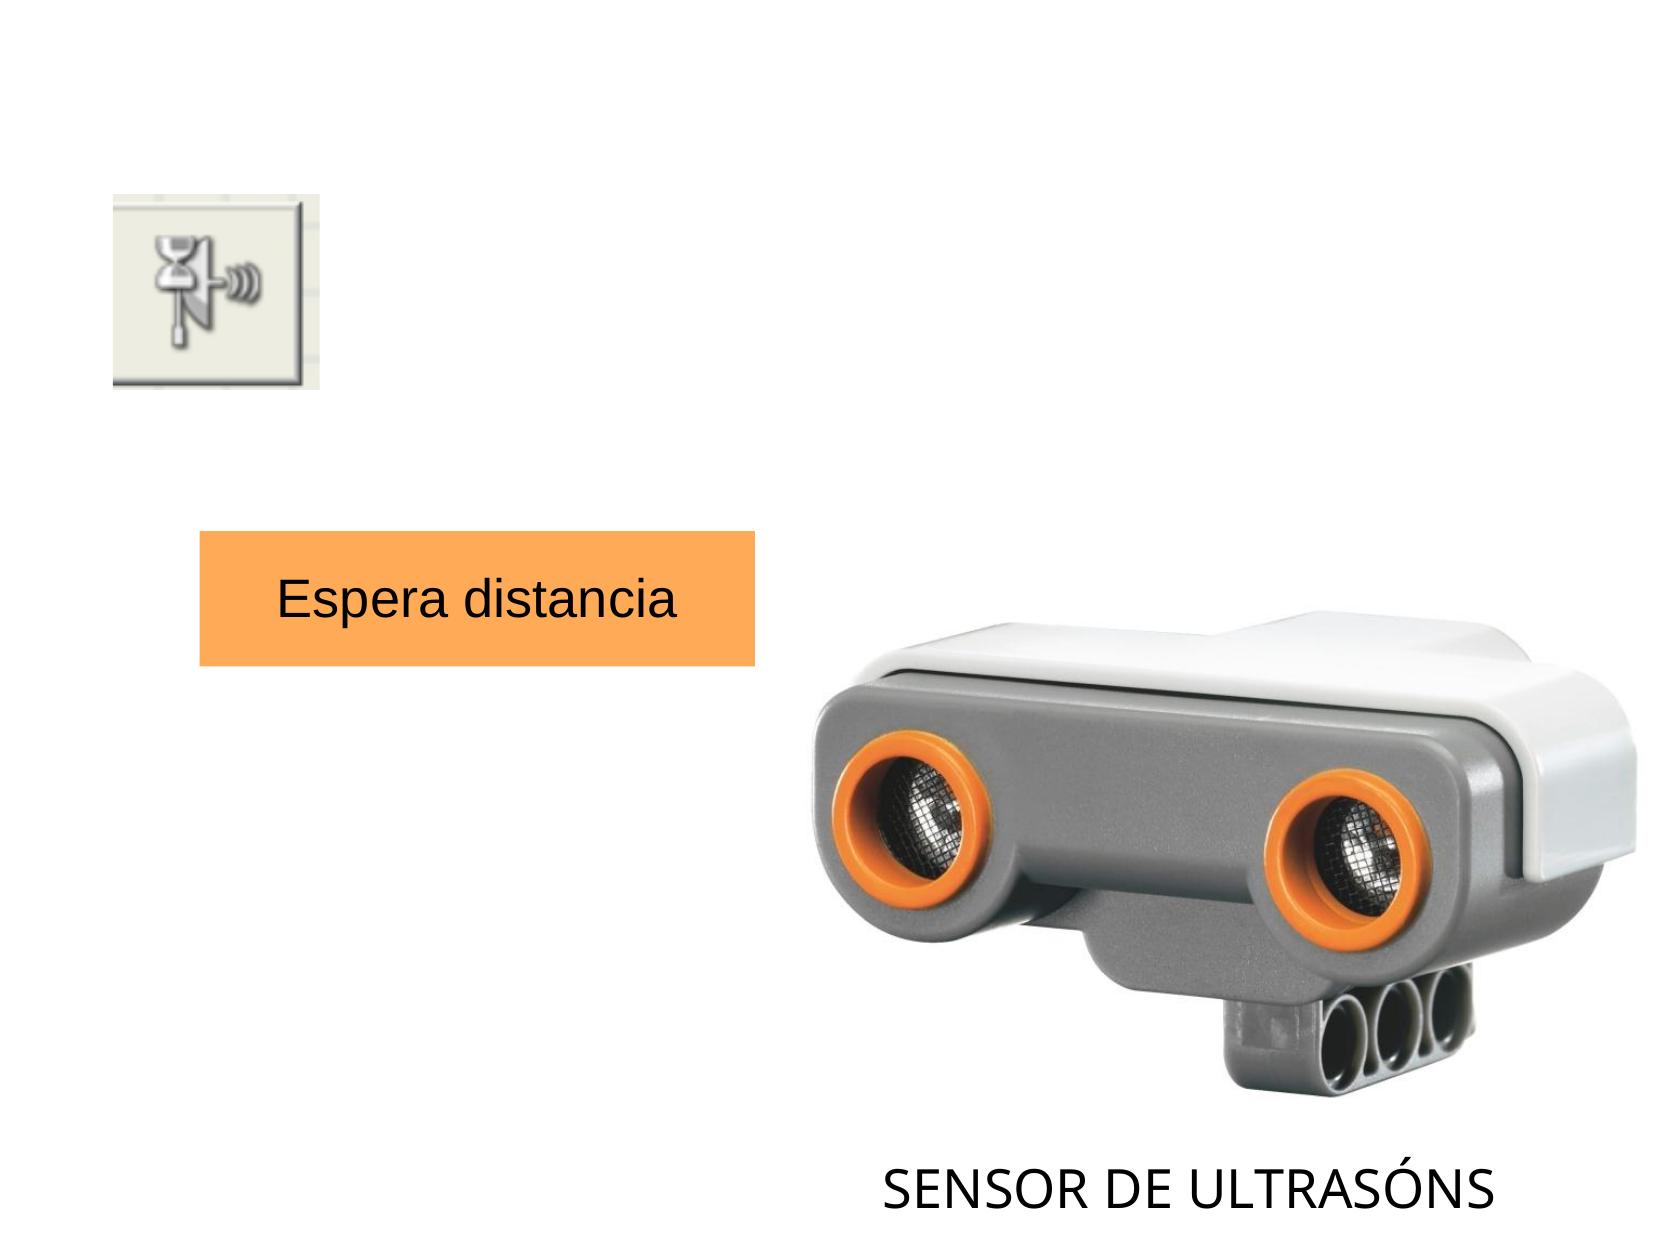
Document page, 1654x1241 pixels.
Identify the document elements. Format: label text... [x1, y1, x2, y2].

picture [788, 579, 1654, 1235]
text_box SENSOR DE ULTRASÓNS [868, 1143, 1654, 1235]
picture [112, 194, 320, 390]
text_box Espera distancia [199, 531, 755, 667]
